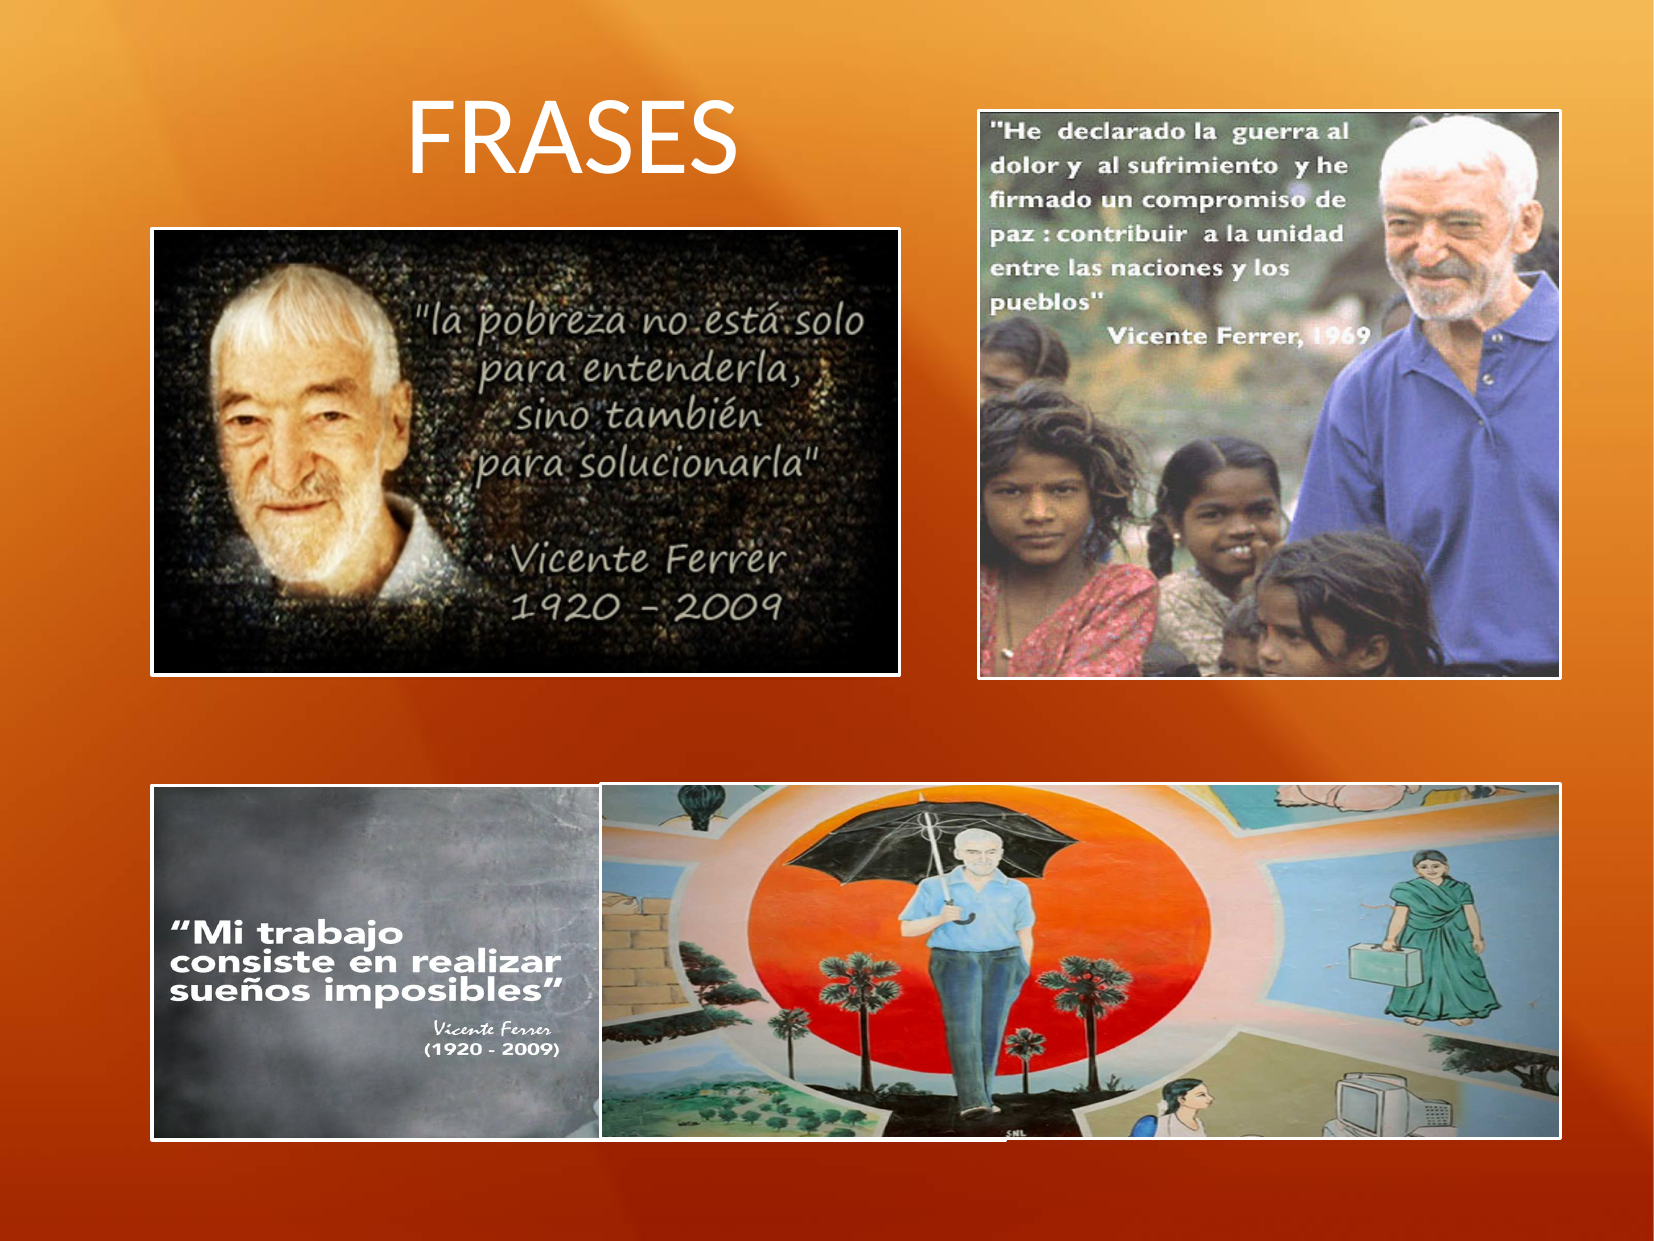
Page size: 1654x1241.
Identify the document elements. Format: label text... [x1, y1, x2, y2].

picture [602, 785, 1560, 1137]
picture [153, 786, 599, 1139]
title [177, 205, 977, 408]
title [177, 38, 1447, 109]
text_box FRASES [165, 53, 981, 205]
picture [980, 112, 1560, 677]
picture [153, 230, 898, 674]
